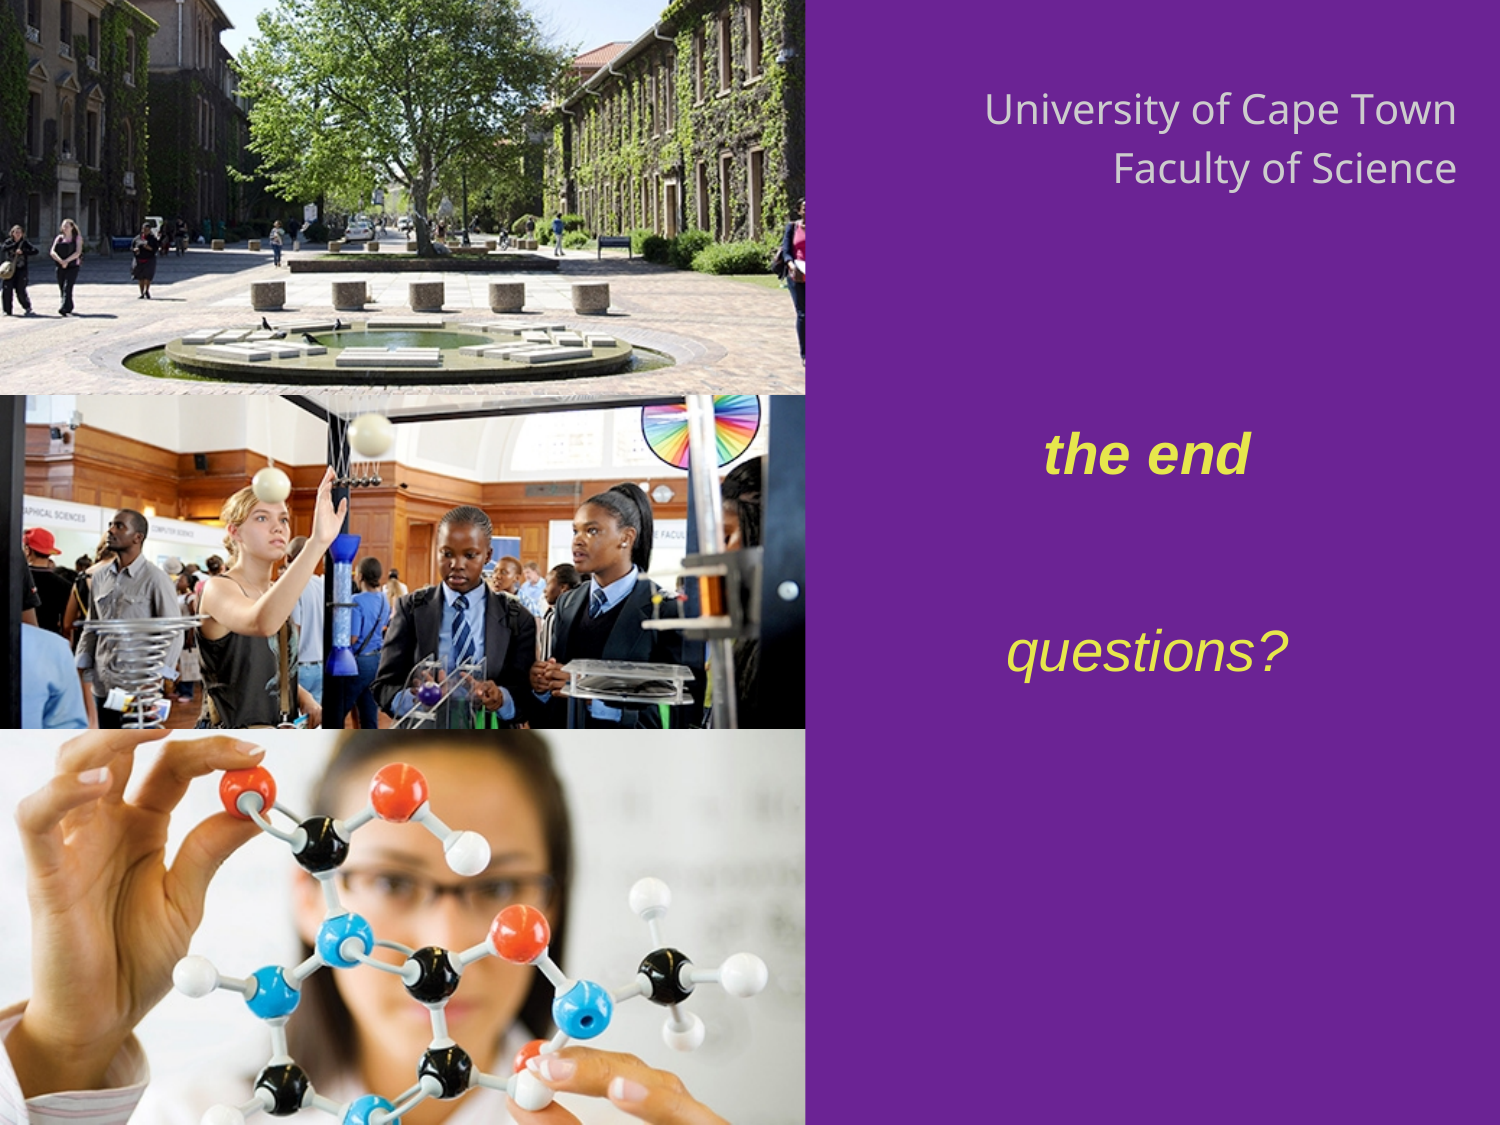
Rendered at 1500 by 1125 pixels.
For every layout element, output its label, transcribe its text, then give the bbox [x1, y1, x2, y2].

picture [0, 0, 805, 1125]
text_box [805, 0, 1500, 1125]
text_box University of Cape Town Faculty of Science [869, 66, 1473, 199]
text_box the end questions? [991, 410, 1304, 687]
